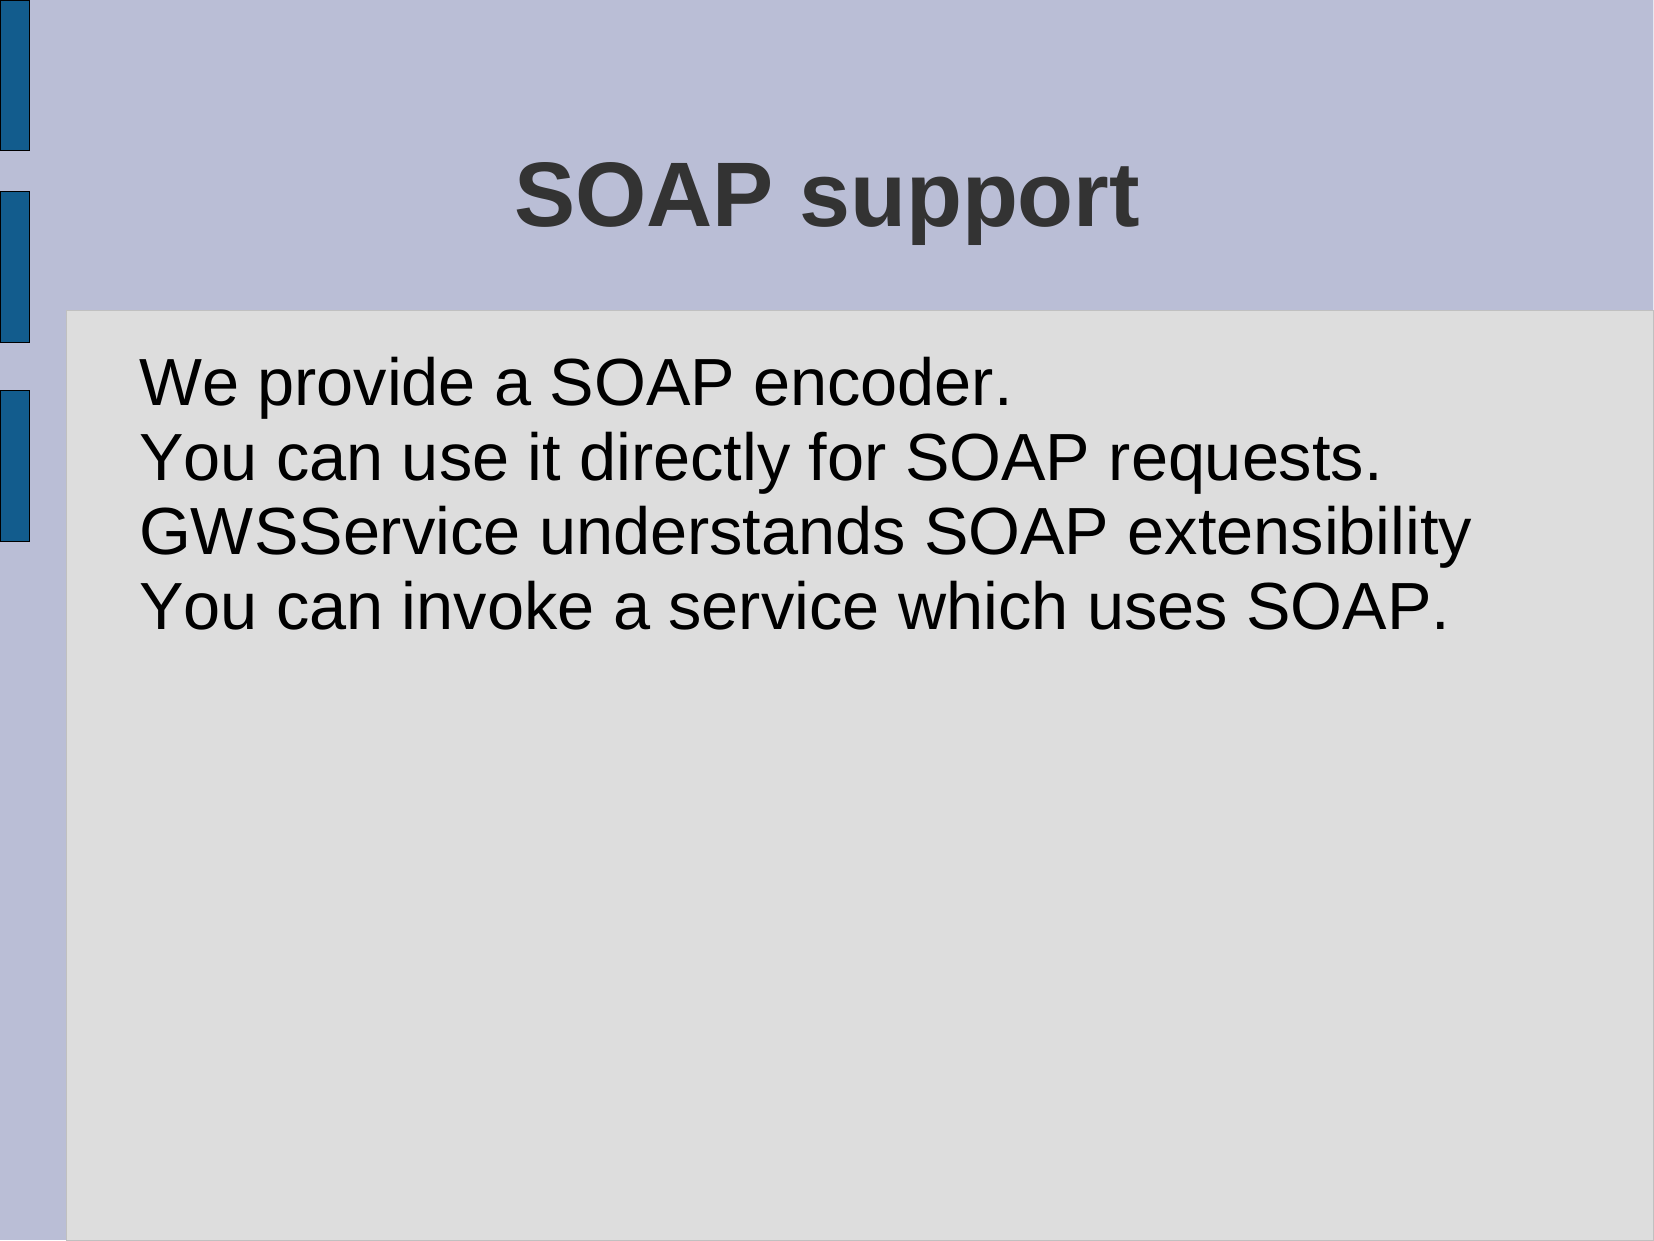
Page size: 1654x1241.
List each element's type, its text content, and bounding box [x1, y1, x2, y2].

list We provide a SOAP encoder. You can use it directly for SOAP requests. GWSService understands SOAP extensibility You can invoke a service which uses SOAP. [121, 344, 1534, 1112]
title SOAP support [121, 98, 1534, 291]
